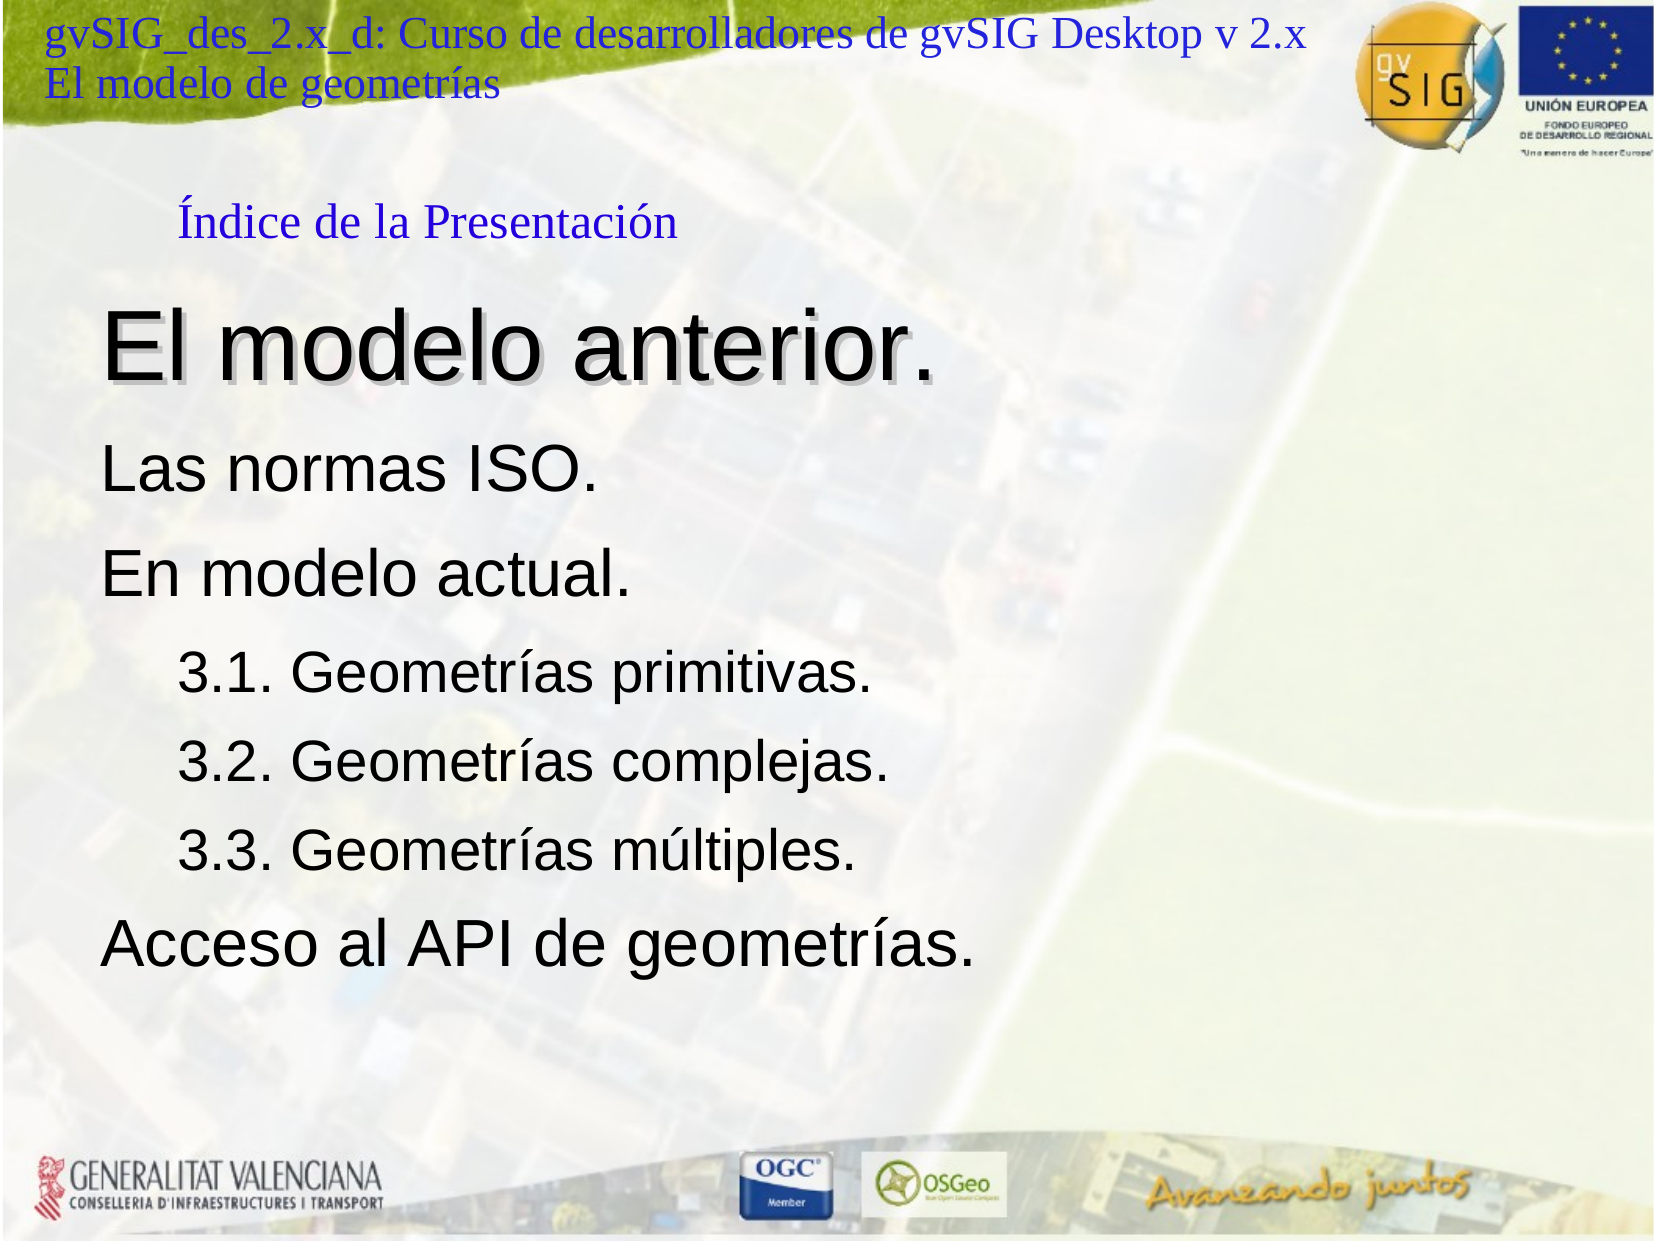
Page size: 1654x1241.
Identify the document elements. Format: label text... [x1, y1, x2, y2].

list El modelo anterior. Las normas ISO. En modelo actual. 3.1. Geometrías primitivas. 3.2. Geometrías complejas. 3.3. Geometrías múltiples. Acceso al API de geometrías. [82, 290, 1571, 1076]
title Índice de la Presentación [177, 95, 1329, 347]
picture [2, 0, 1654, 1241]
